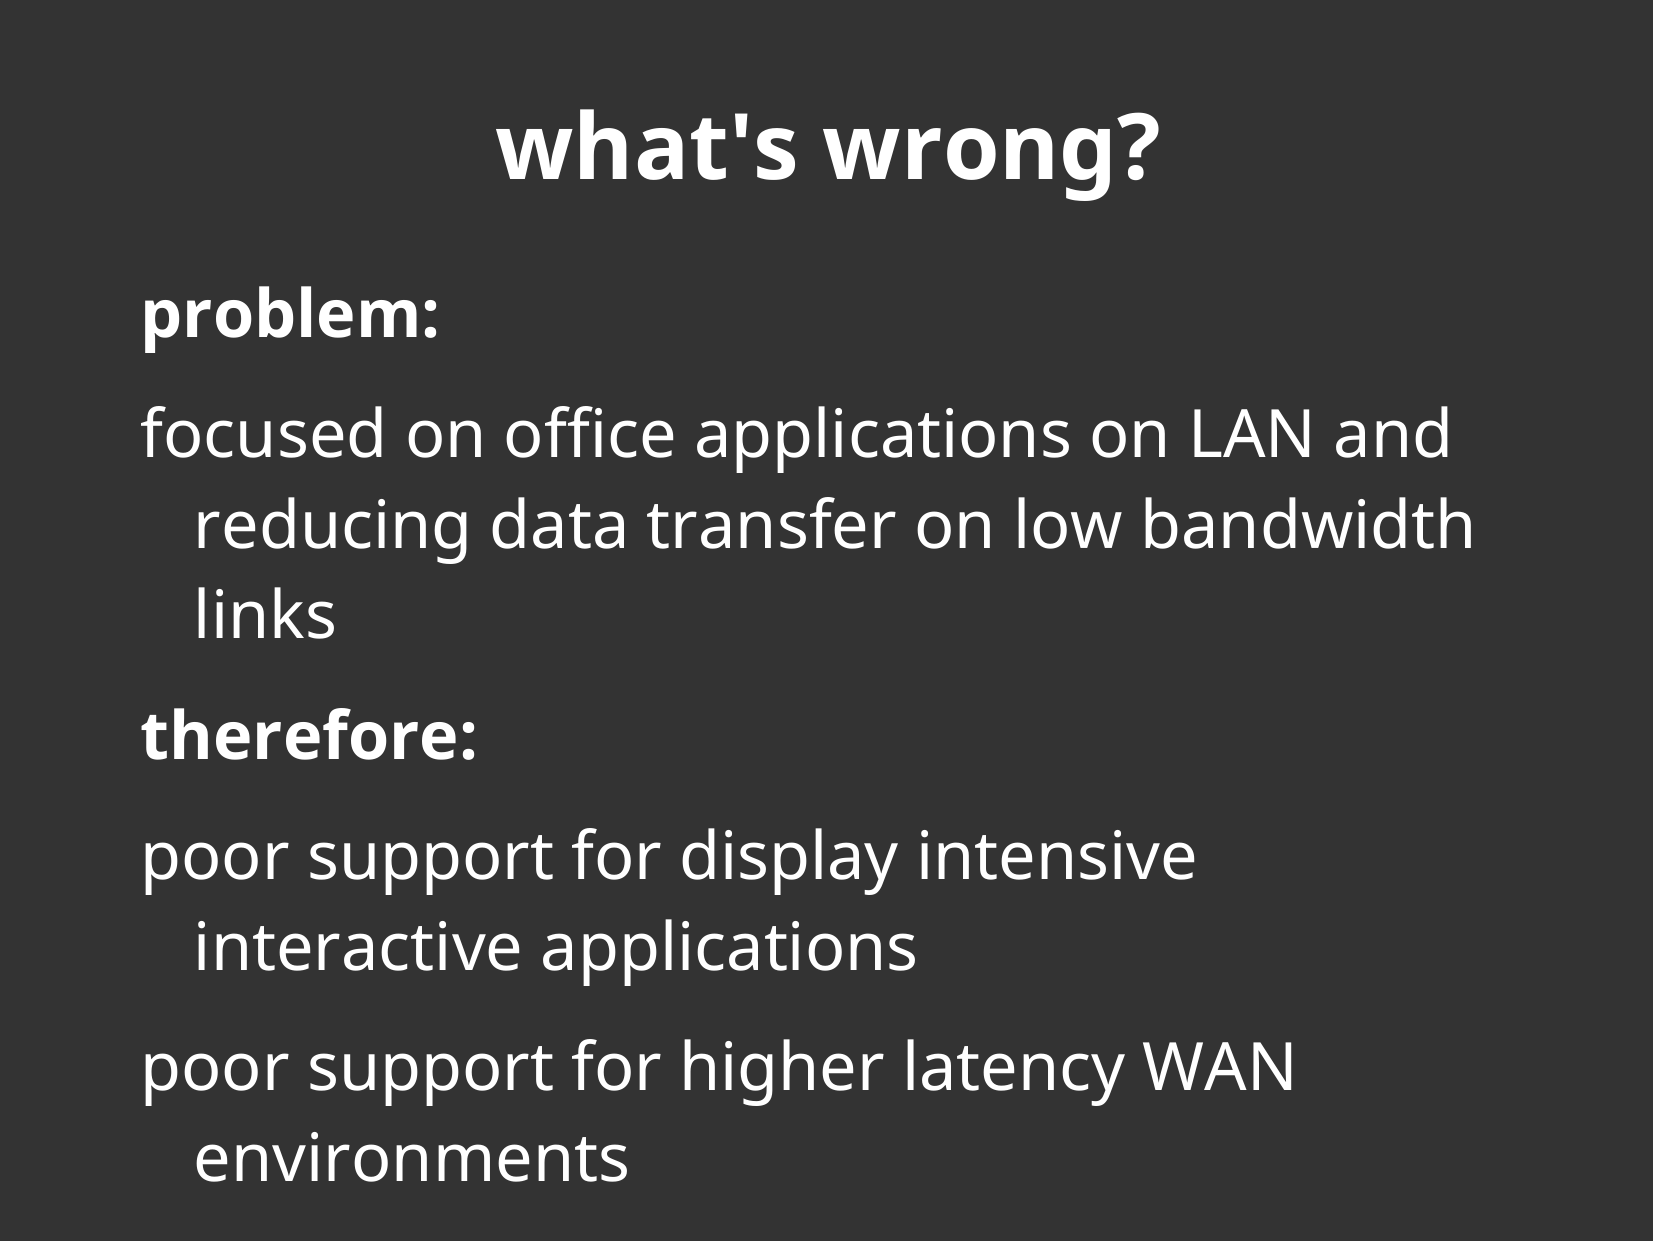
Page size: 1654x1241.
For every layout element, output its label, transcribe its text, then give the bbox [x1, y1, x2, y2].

list problem: focused on office applications on LAN and reducing data transfer on low bandwidth links therefore: poor support for display intensive interactive applications poor support for higher latency WAN environments [123, 265, 1535, 1114]
title what's wrong? [123, 40, 1535, 248]
